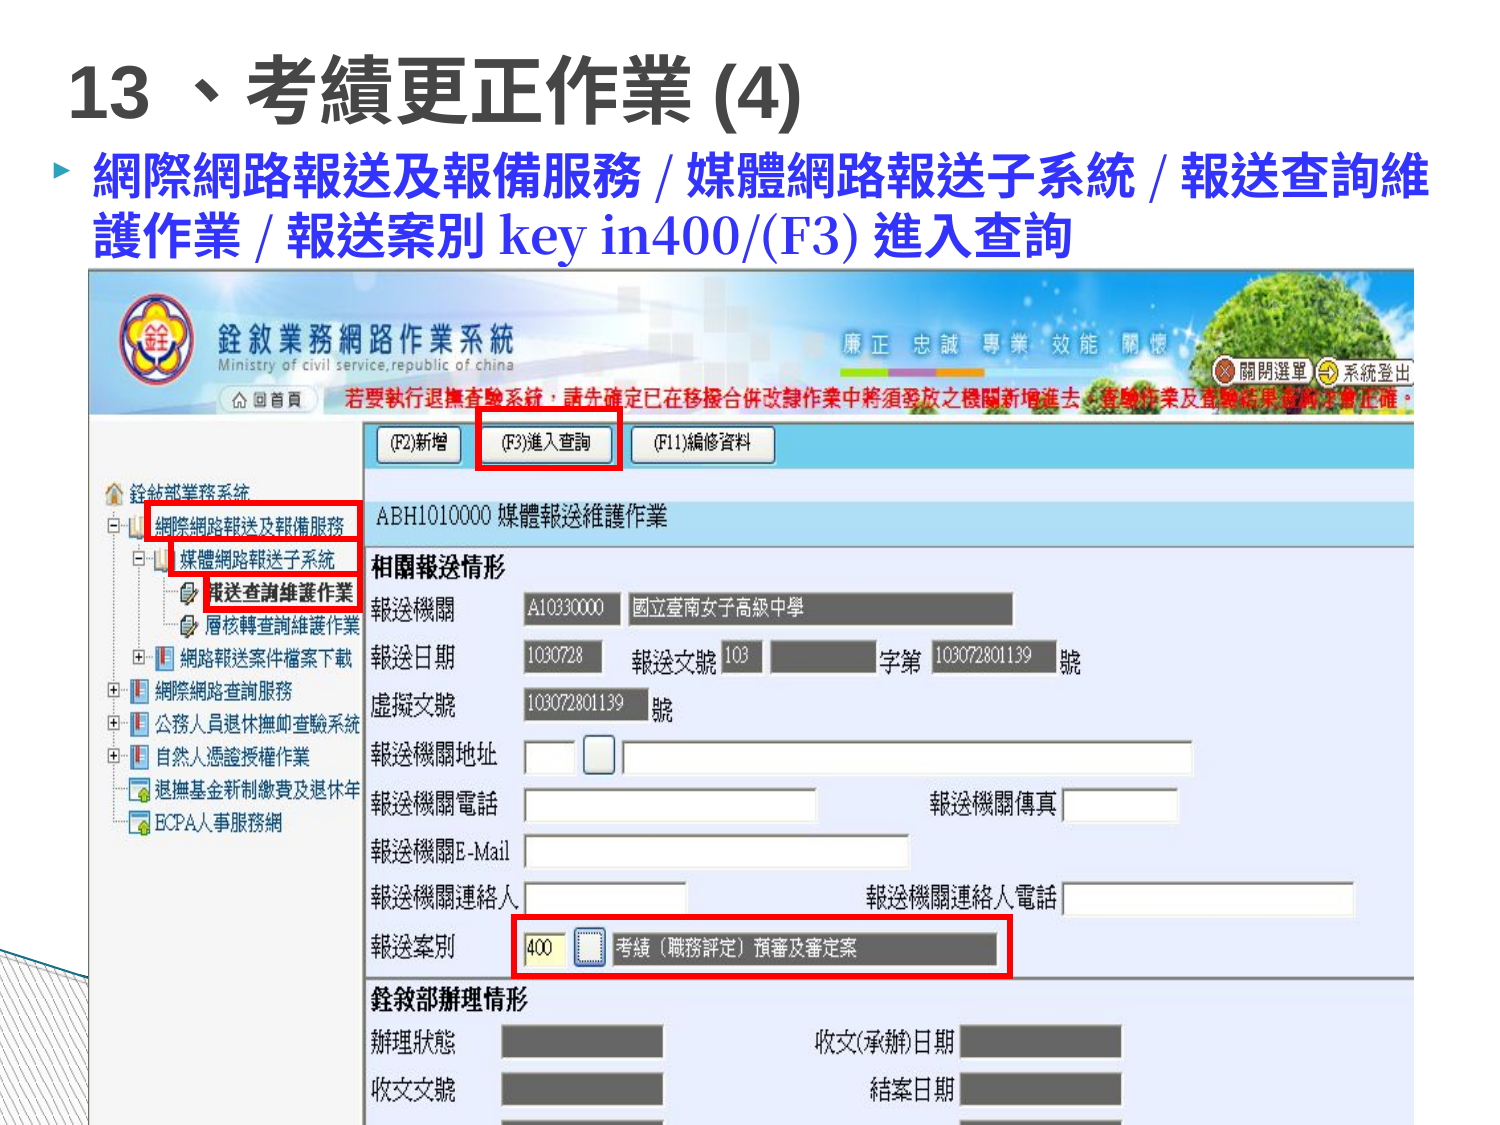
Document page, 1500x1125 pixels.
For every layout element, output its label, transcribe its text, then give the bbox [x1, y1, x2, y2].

picture [0, 267, 1414, 1125]
text_box 13、考績更正作業(4) [53, 30, 1063, 147]
list 網際網路報送及報備服務/媒體網路報送子系統/報送查詢維護作業/報送案別key in400/(F3)進入查詢 [17, 137, 1459, 1102]
